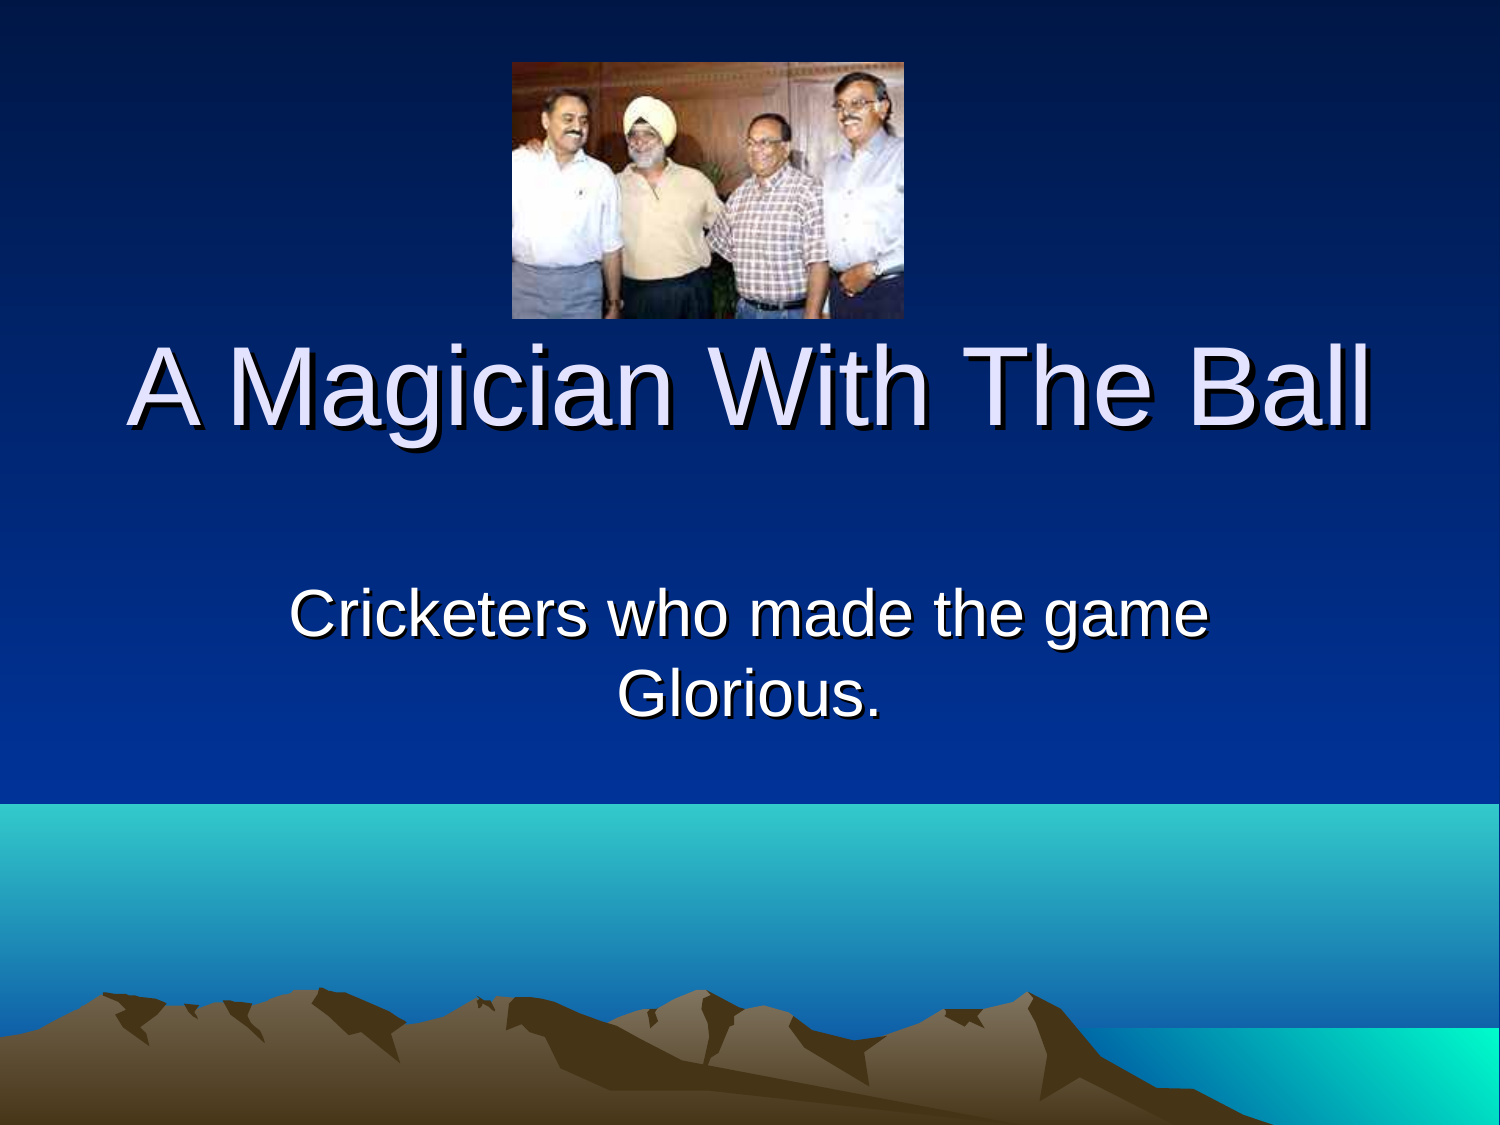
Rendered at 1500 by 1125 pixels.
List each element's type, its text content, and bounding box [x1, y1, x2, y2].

picture [512, 62, 904, 319]
title A Magician With The Ball [75, 237, 1426, 523]
picture [1189, 1028, 1286, 1125]
subtitle Cricketers who made the game Glorious. [225, 562, 1276, 851]
